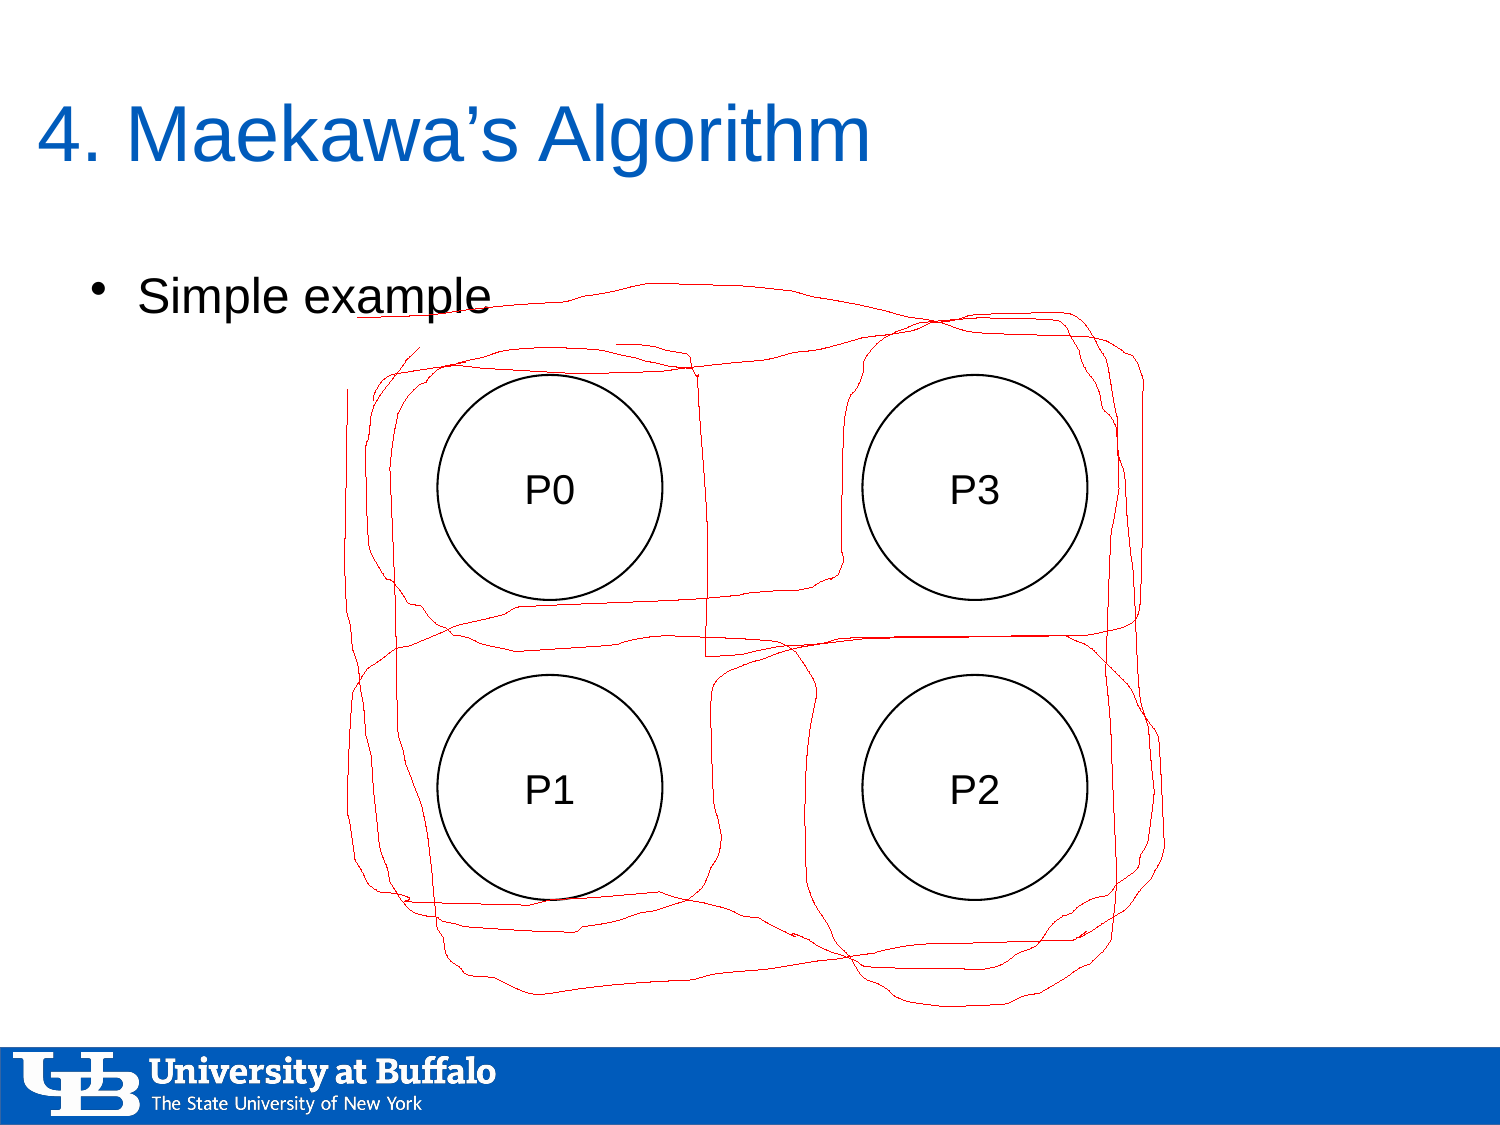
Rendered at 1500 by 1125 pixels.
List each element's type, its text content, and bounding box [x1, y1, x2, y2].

title 4. Maekawa’s Algorithm [37, 40, 1388, 228]
text_box P0 [437, 374, 663, 600]
list Simple example [75, 263, 1425, 916]
picture [13, 1052, 496, 1116]
text_box P1 [437, 674, 663, 900]
text_box P3 [862, 374, 1088, 600]
text_box P2 [862, 674, 1088, 900]
